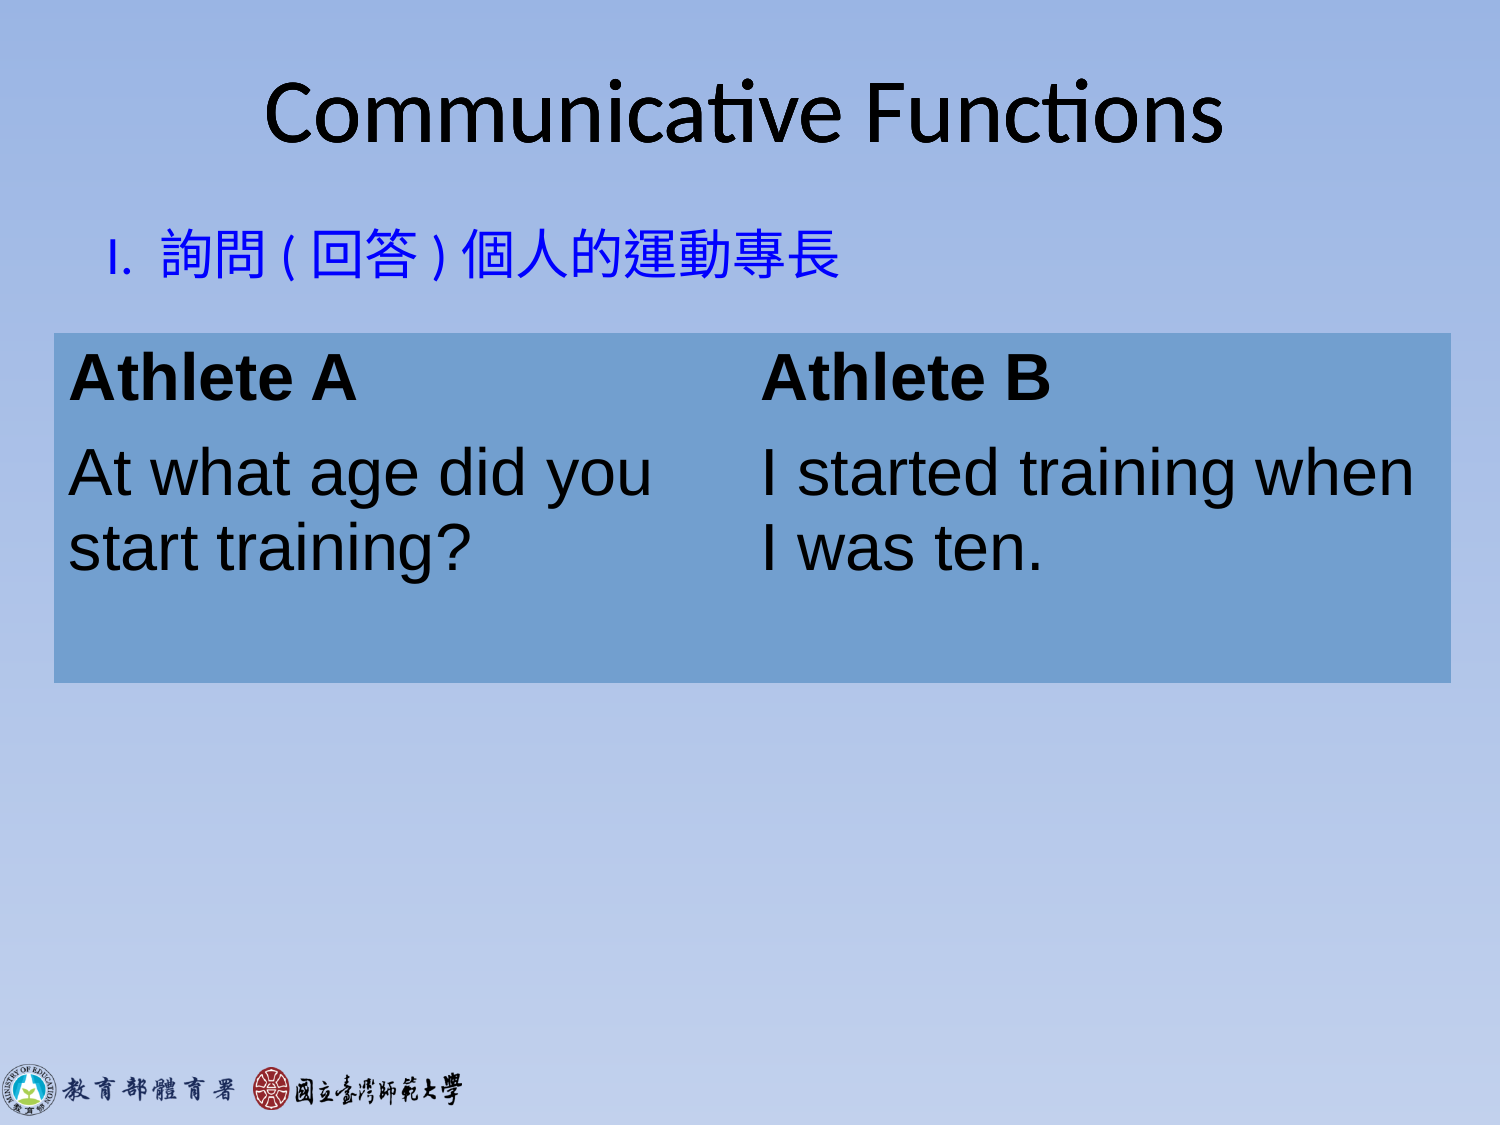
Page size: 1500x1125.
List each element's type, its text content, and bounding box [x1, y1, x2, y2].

title Communicative Functions [70, 11, 1421, 200]
table_header Athlete B [746, 333, 1451, 428]
table_cell At what age did you start training? [54, 428, 746, 683]
list I. 詢問(回答)個人的運動專長 [35, 212, 1430, 956]
table_header Athlete A [54, 333, 746, 428]
table_cell I started training when I was ten. [746, 428, 1451, 683]
